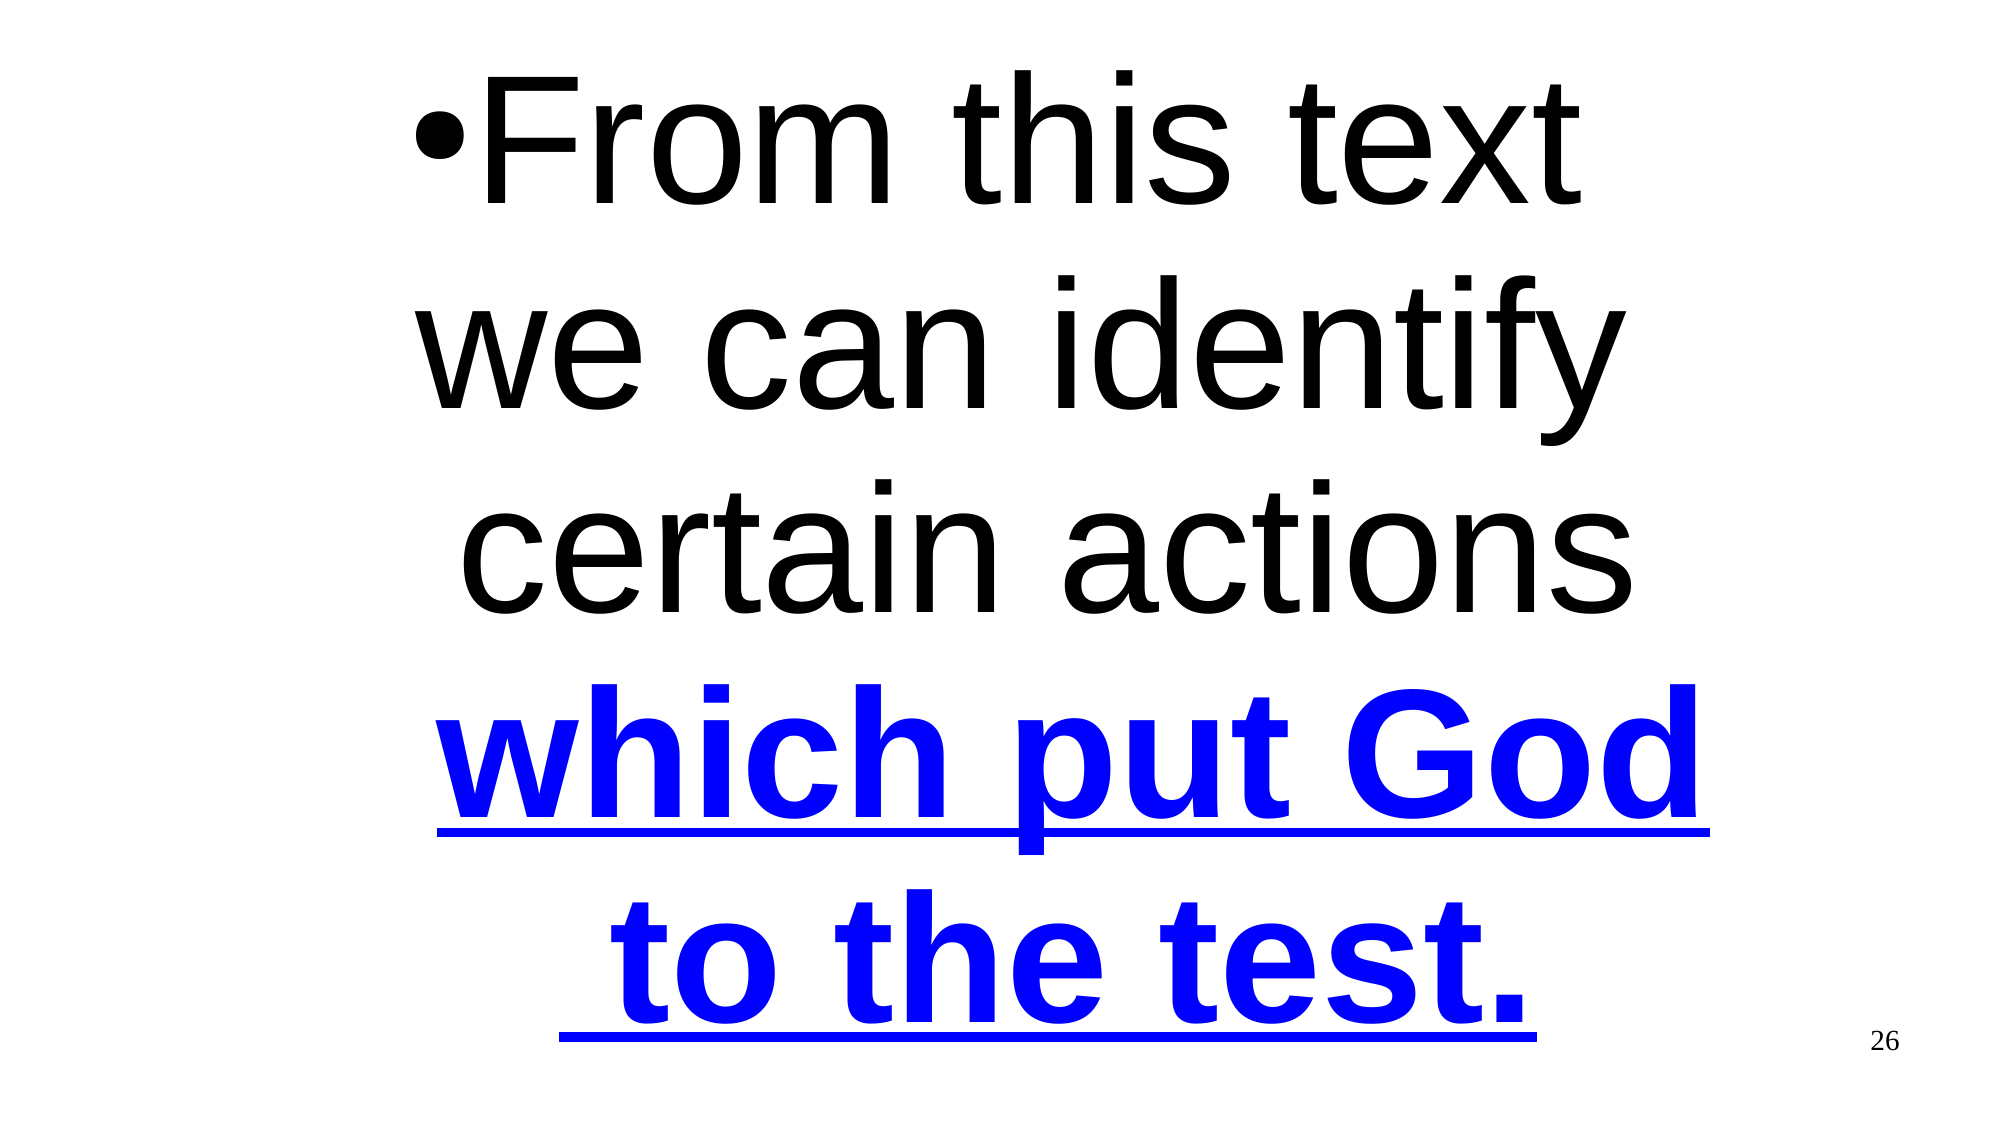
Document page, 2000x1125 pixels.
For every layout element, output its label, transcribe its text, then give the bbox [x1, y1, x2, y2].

list From this text we can identify certain actions which put God to the test. [37, 37, 1988, 1088]
